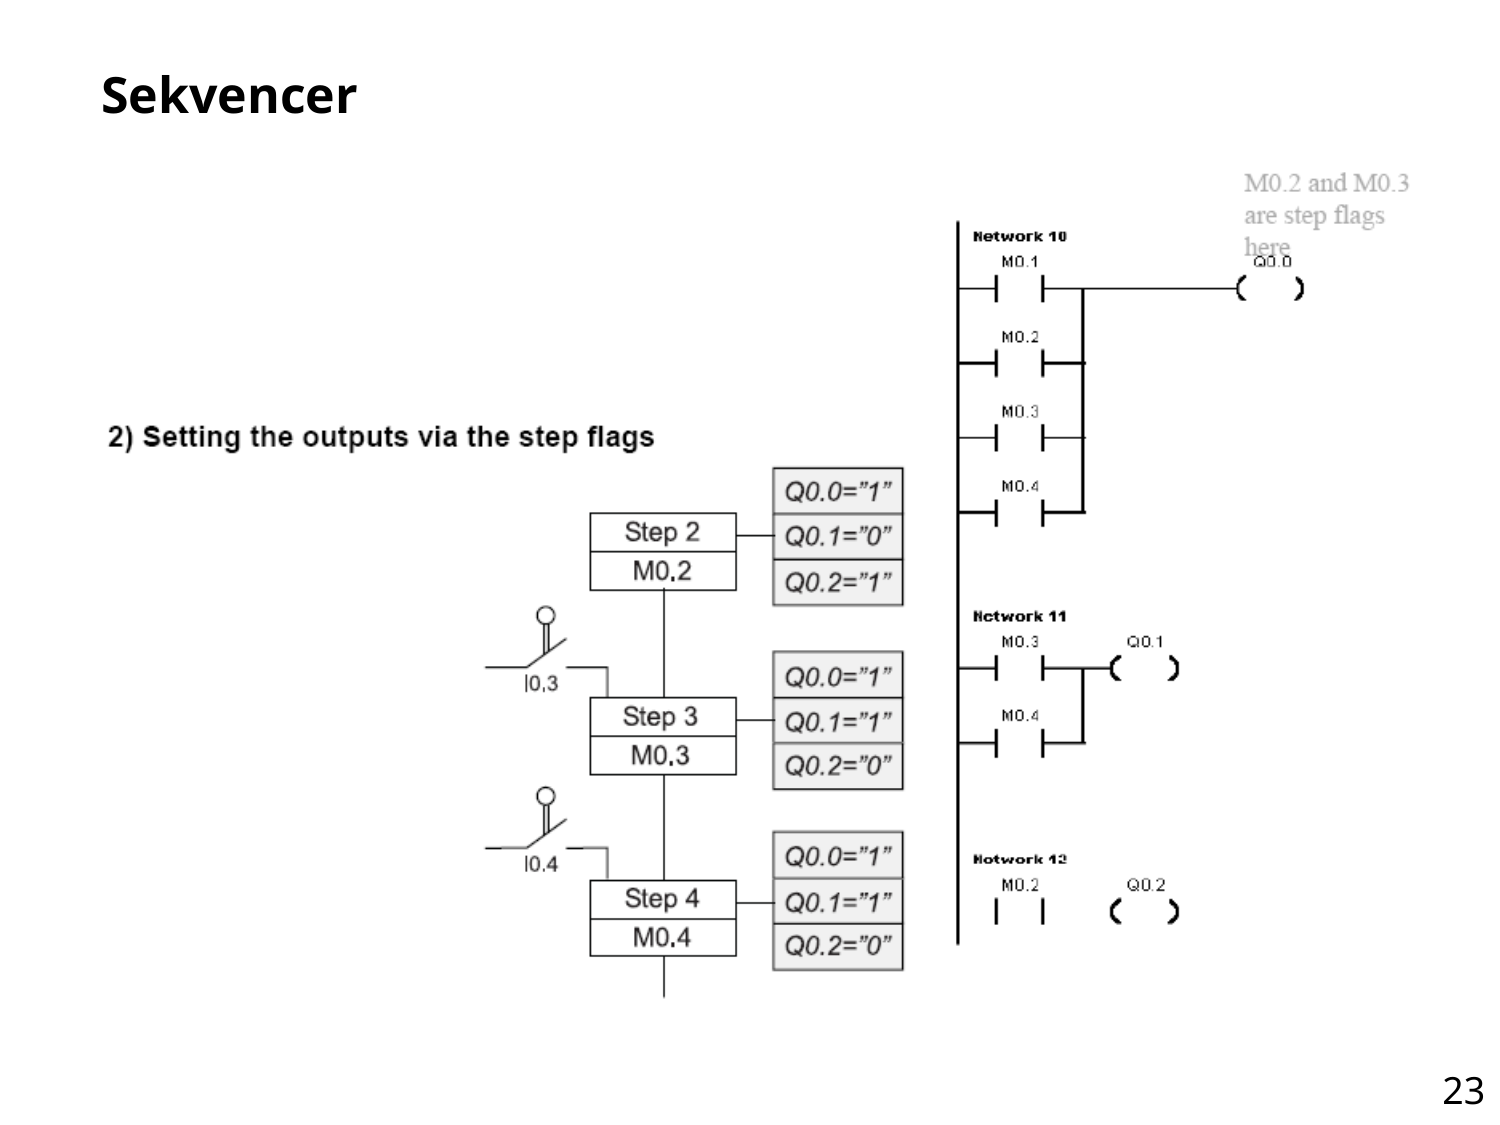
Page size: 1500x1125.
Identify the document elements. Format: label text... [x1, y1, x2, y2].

text_box Sekvencer [86, 55, 374, 131]
picture [79, 163, 1421, 1018]
